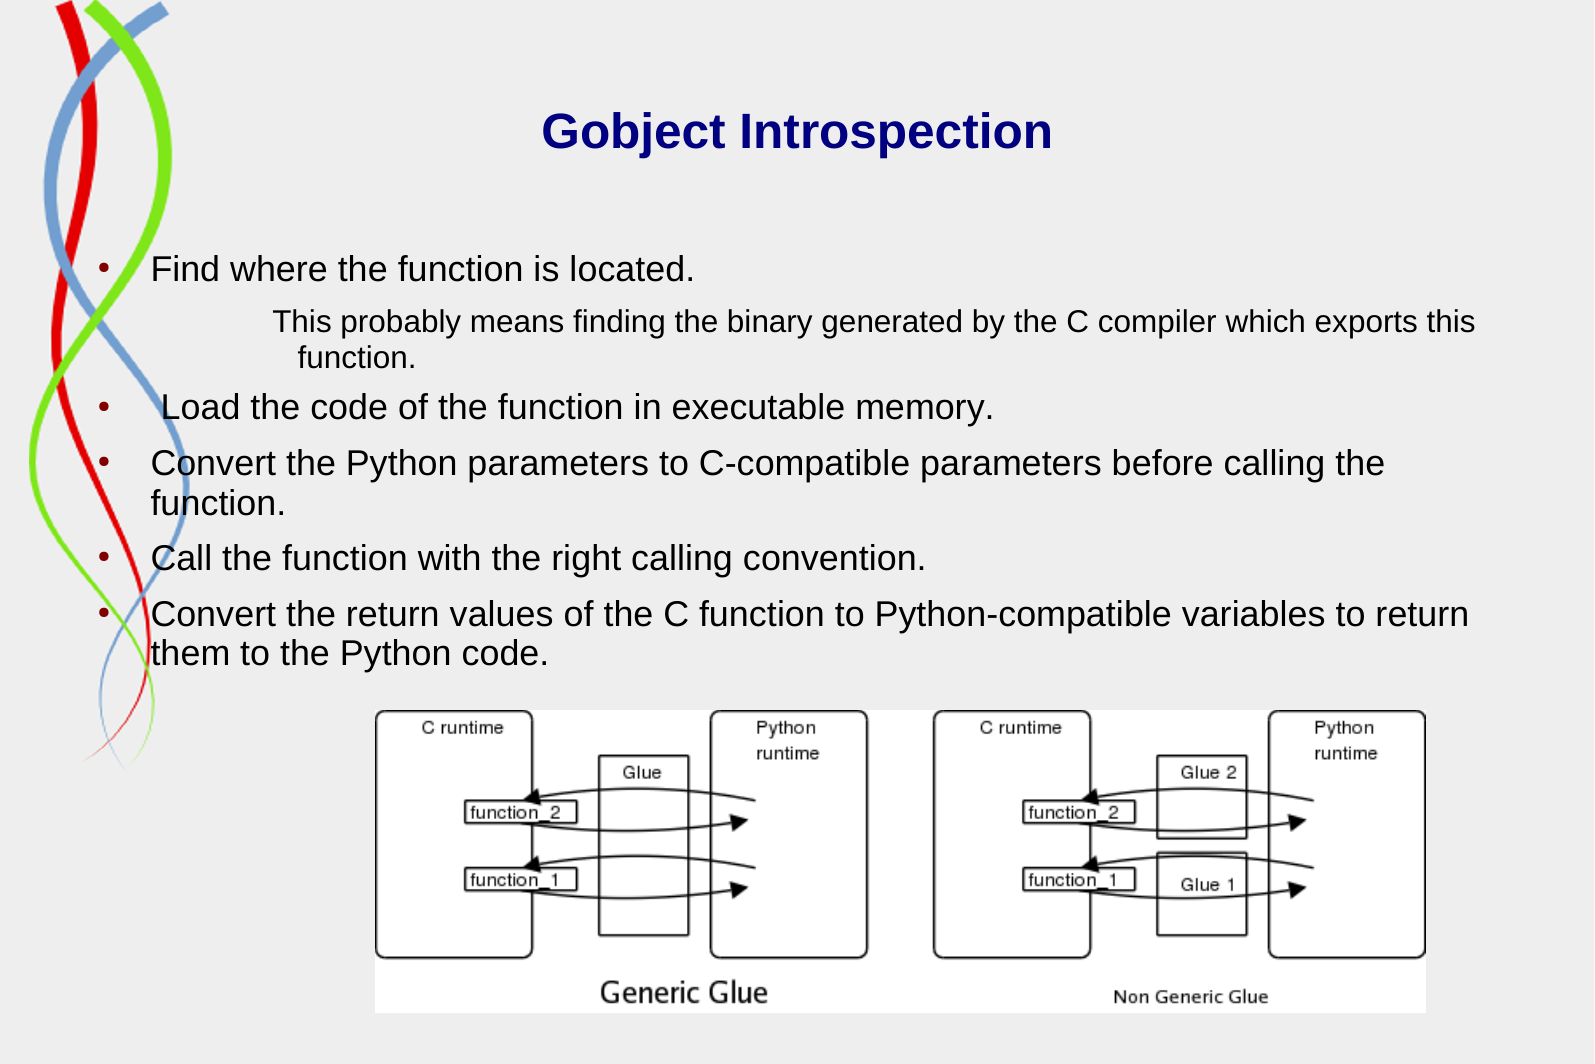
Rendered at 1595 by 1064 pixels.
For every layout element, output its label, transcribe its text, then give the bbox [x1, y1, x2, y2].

list Find where the function is located. This probably means finding the binary generated by the C compiler which exports this function. Load the code of the function in executable memory. Convert the Python parameters to C-compatible parameters before calling the function. Call the function with the right calling convention. Convert the return values of the C function to Python-compatible variables to return them to the Python code. [79, 248, 1515, 951]
title Gobject Introspection [79, 42, 1515, 220]
picture [0, 0, 1595, 1064]
